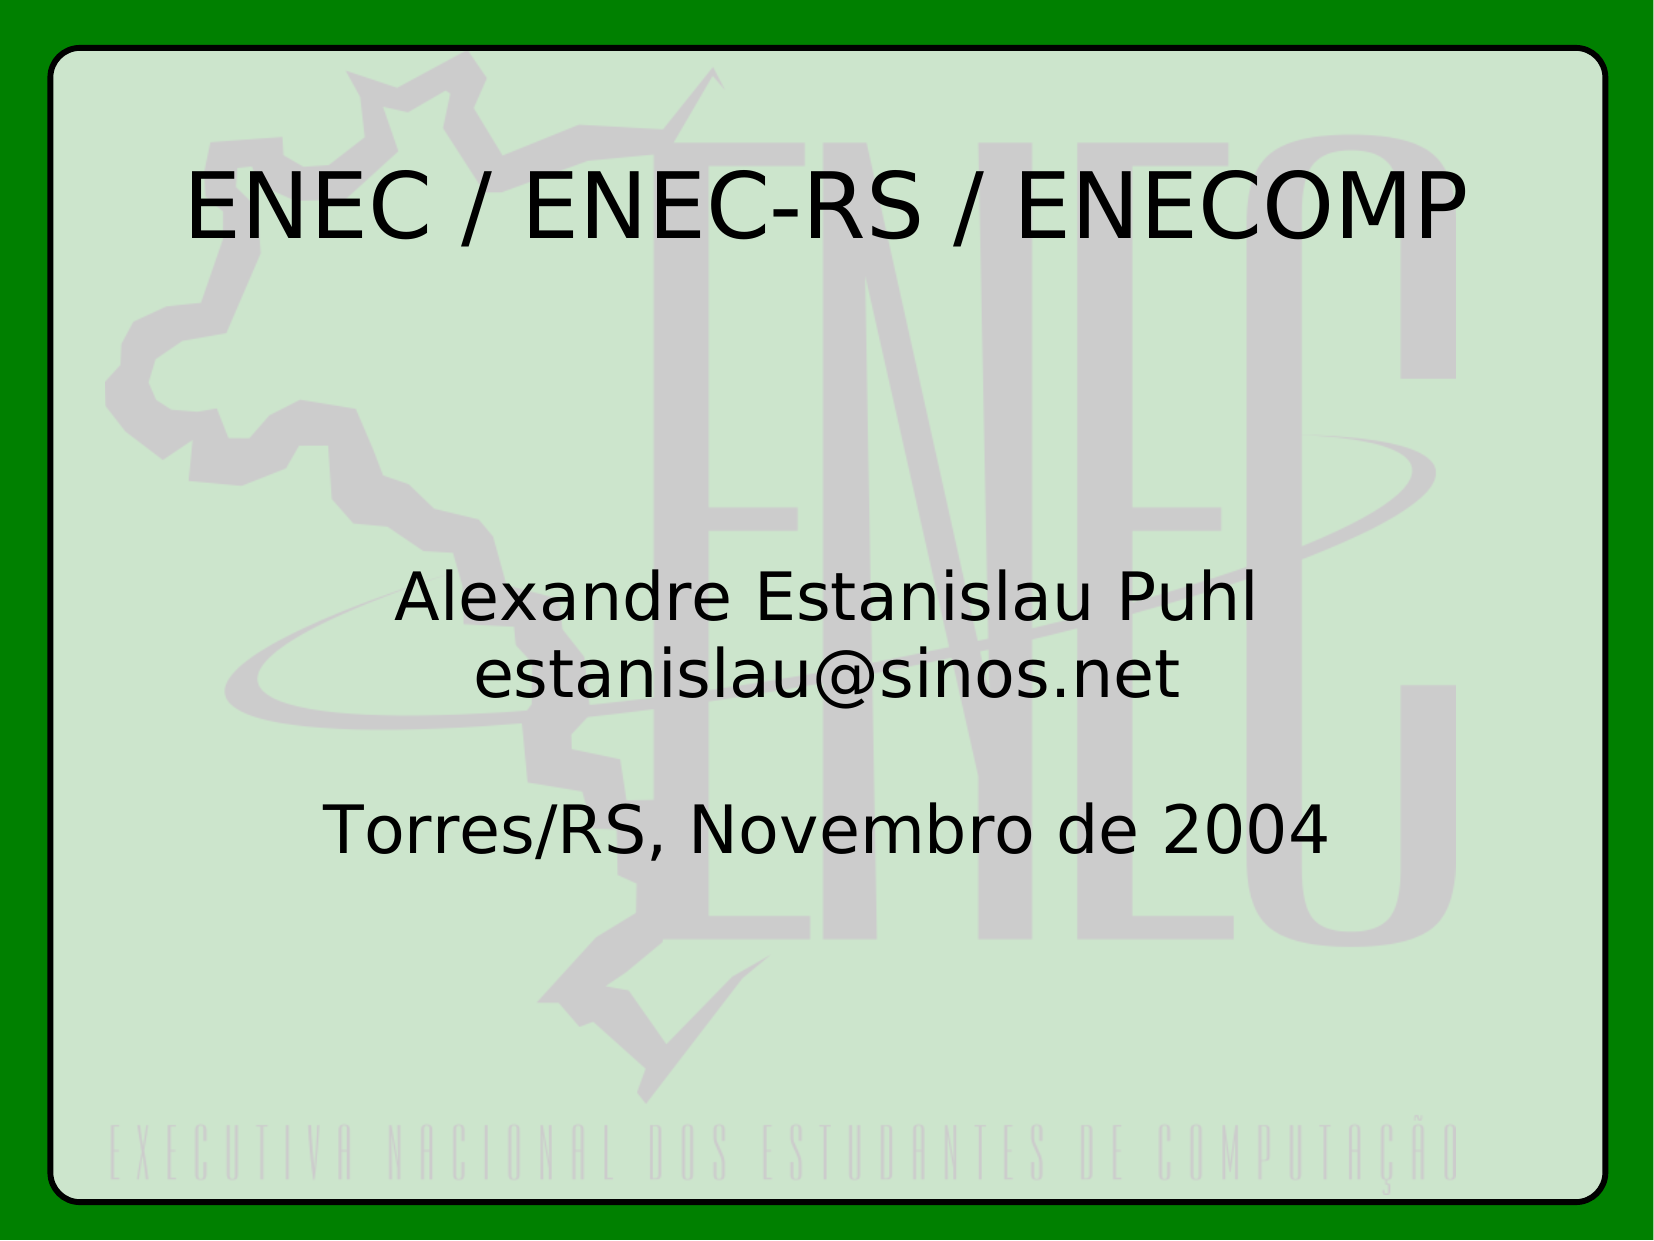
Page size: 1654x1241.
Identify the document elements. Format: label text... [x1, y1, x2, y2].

subtitle Alexandre Estanislau Puhl estanislau@sinos.net Torres/RS, Novembro de 2004 [121, 301, 1534, 1127]
title ENEC / ENEC-RS / ENECOMP [121, 102, 1534, 301]
